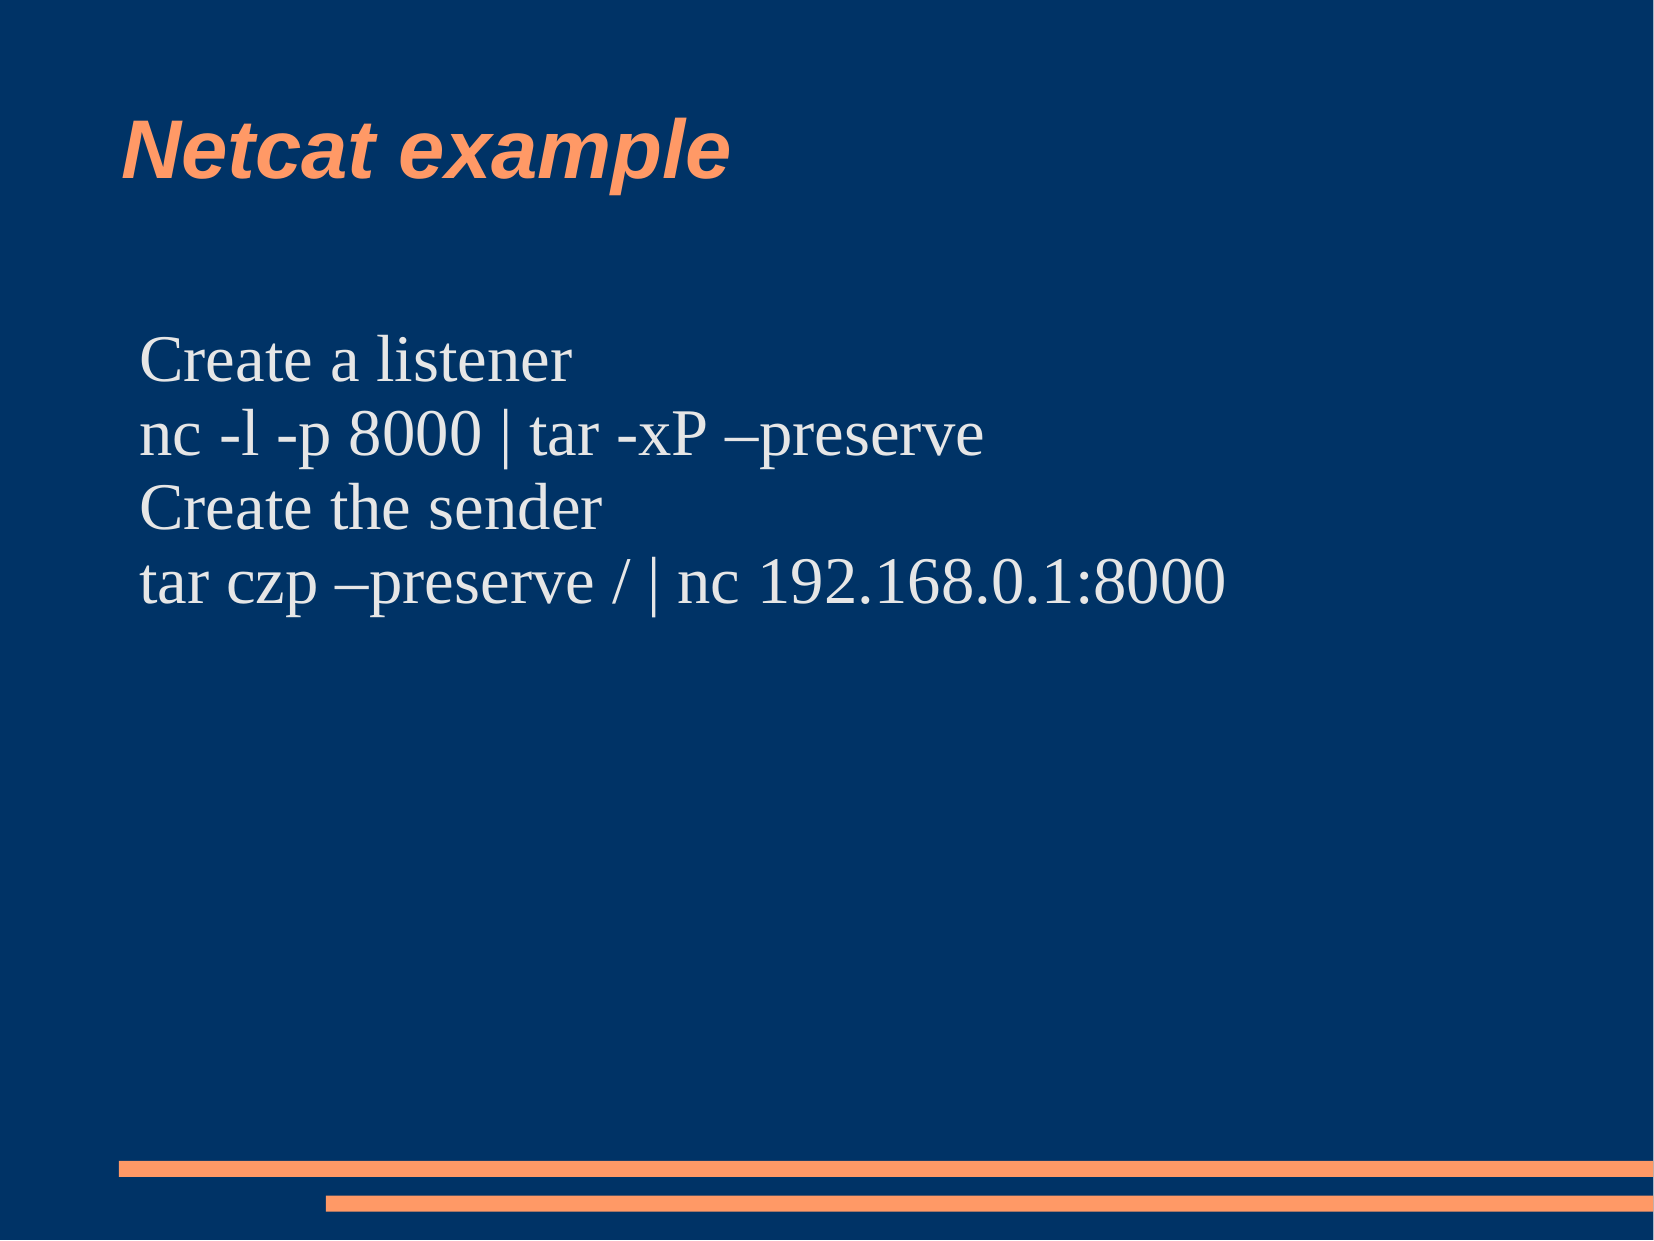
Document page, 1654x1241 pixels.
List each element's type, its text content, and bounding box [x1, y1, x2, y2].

title Netcat example [121, 46, 1534, 254]
list Create a listener nc -l -p 8000 | tar -xP –preserve Create the sender tar czp –preserve / | nc 192.168.0.1:8000 [121, 322, 1561, 1133]
